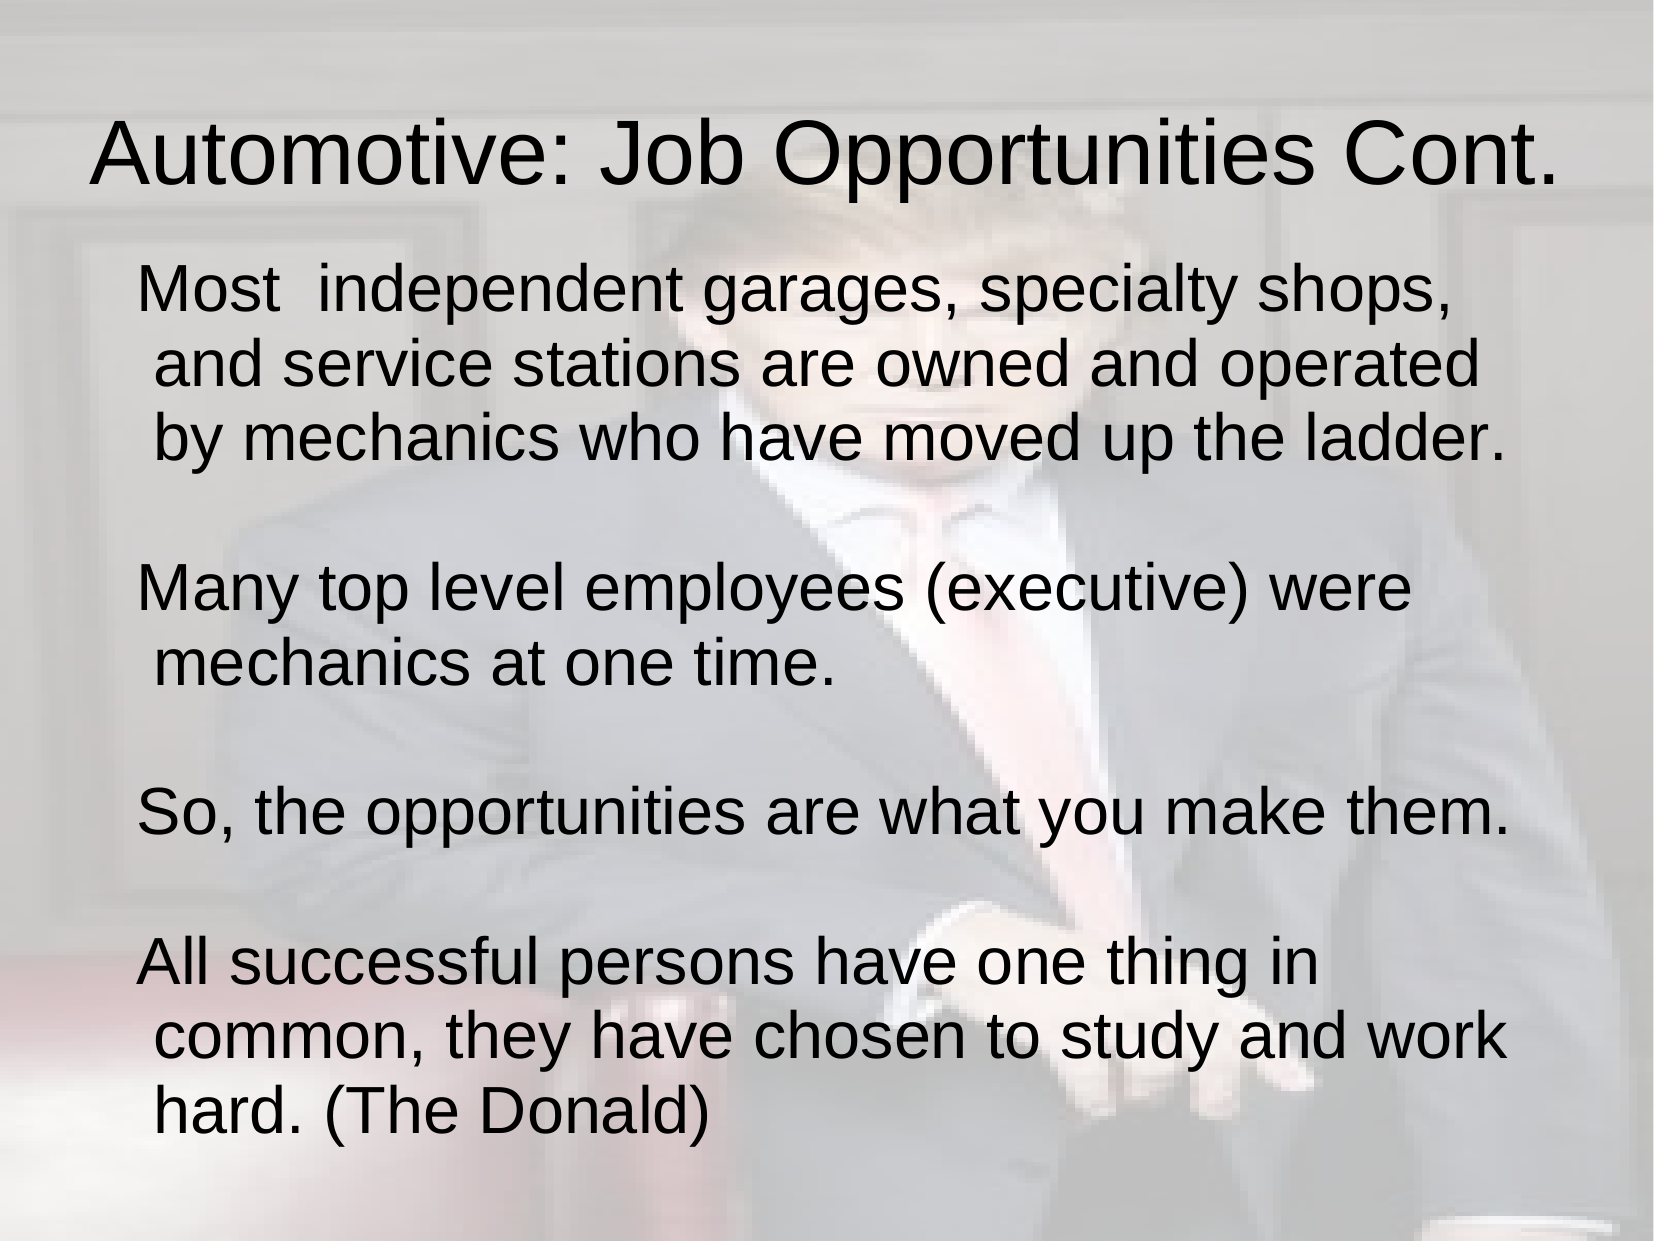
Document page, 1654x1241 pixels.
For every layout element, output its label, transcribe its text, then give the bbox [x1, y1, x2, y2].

title Automotive: Job Opportunities Cont. [82, 49, 1571, 250]
picture [0, 0, 1654, 1241]
subtitle Most independent garages, specialty shops, and service stations are owned and operated by mechanics who have moved up the ladder. Many top level employees (executive) were mechanics at one time. So, the opportunities are what you make them. All successful persons have one thing in common, they have chosen to study and work hard. (The Donald) [82, 250, 1571, 1149]
